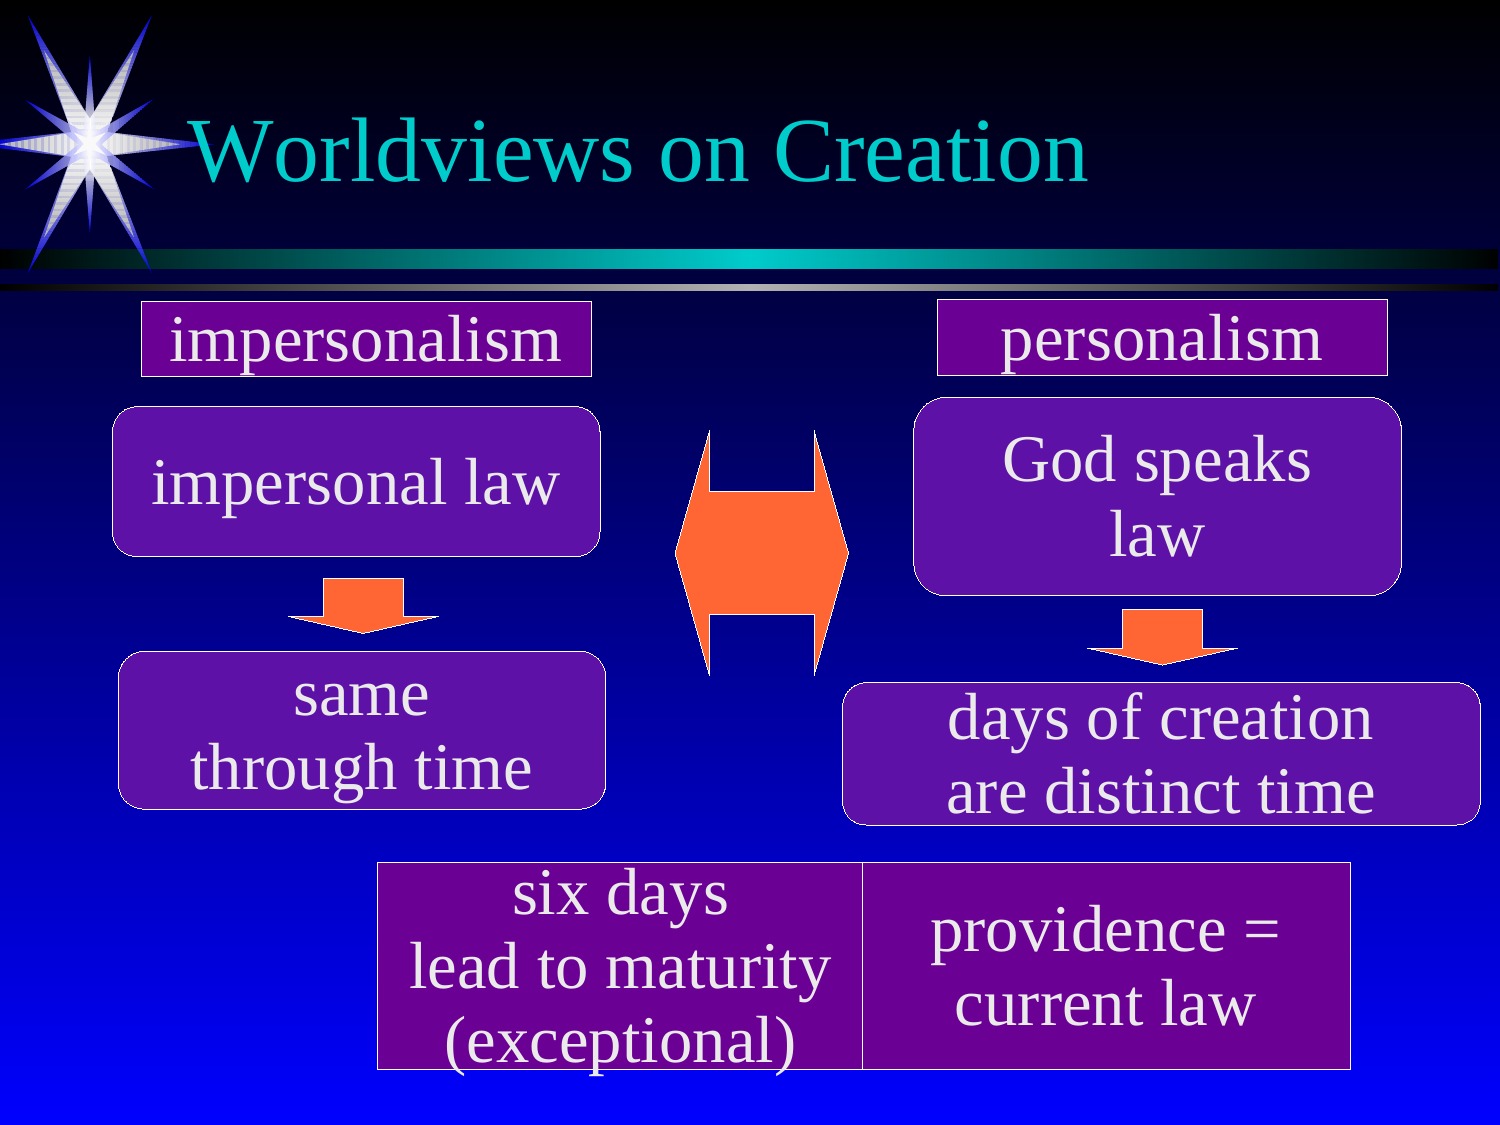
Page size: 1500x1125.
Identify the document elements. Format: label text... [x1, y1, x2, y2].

text_box same through time [118, 651, 606, 810]
text_box [675, 430, 849, 676]
text_box [1087, 609, 1238, 666]
text_box God speaks law [913, 397, 1402, 596]
text_box providence = current law [862, 862, 1351, 1070]
text_box six days lead to maturity (exceptional) [377, 862, 862, 1070]
title Worldviews on Creation [187, 56, 1463, 244]
text_box [288, 578, 439, 634]
text_box impersonalism [141, 301, 592, 377]
text_box personalism [937, 299, 1388, 376]
text_box impersonal law [112, 406, 601, 557]
text_box days of creation are distinct time [842, 682, 1481, 826]
